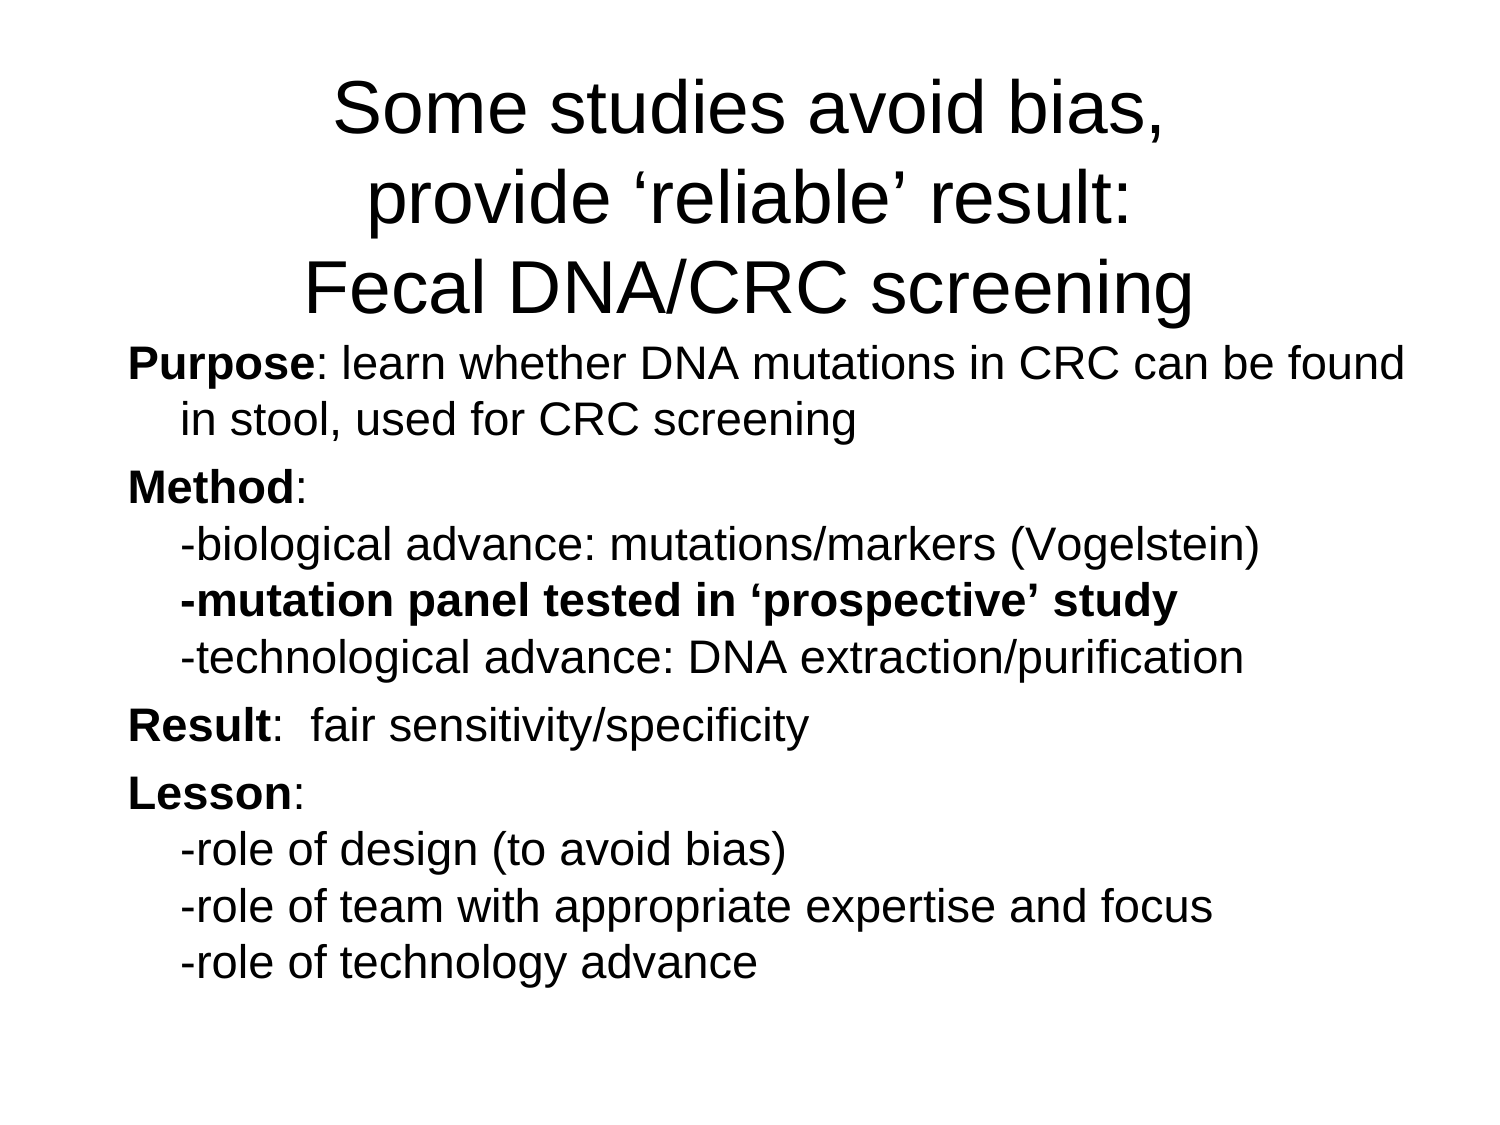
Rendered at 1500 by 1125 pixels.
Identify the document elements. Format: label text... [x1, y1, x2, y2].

list Purpose: learn whether DNA mutations in CRC can be found in stool, used for CRC screening Method: -biological advance: mutations/markers (Vogelstein) -mutation panel tested in ‘prospective’ study -technological advance: DNA extraction/purification Result: fair sensitivity/specificity Lesson: -role of design (to avoid bias) -role of team with appropriate expertise and focus -role of technology advance [112, 324, 1438, 1000]
title Some studies avoid bias, provide ‘reliable’ result: Fecal DNA/CRC screening [112, 51, 1388, 324]
